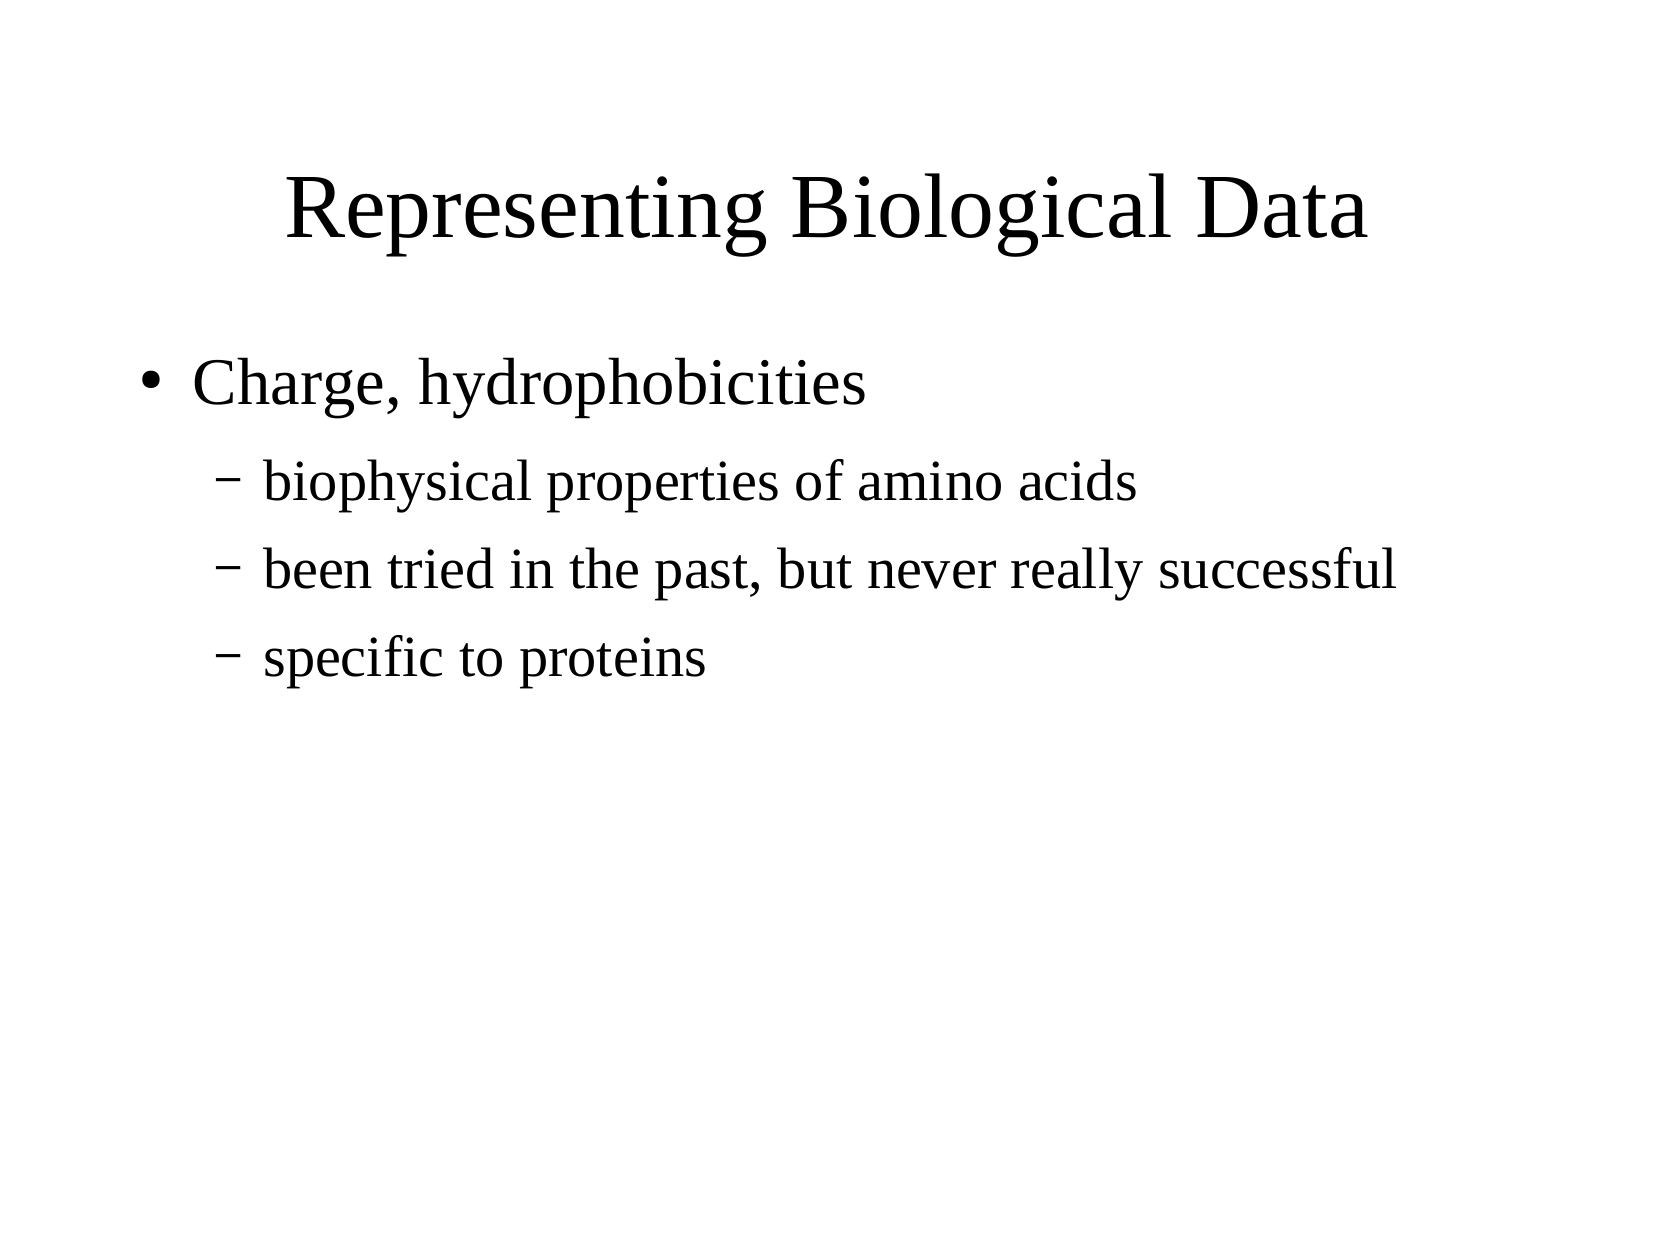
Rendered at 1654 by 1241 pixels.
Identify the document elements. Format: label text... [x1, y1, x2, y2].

list Charge, hydrophobicities biophysical properties of amino acids been tried in the past, but never really successful specific to proteins [121, 344, 1534, 1127]
title Representing Biological Data [121, 102, 1534, 311]
